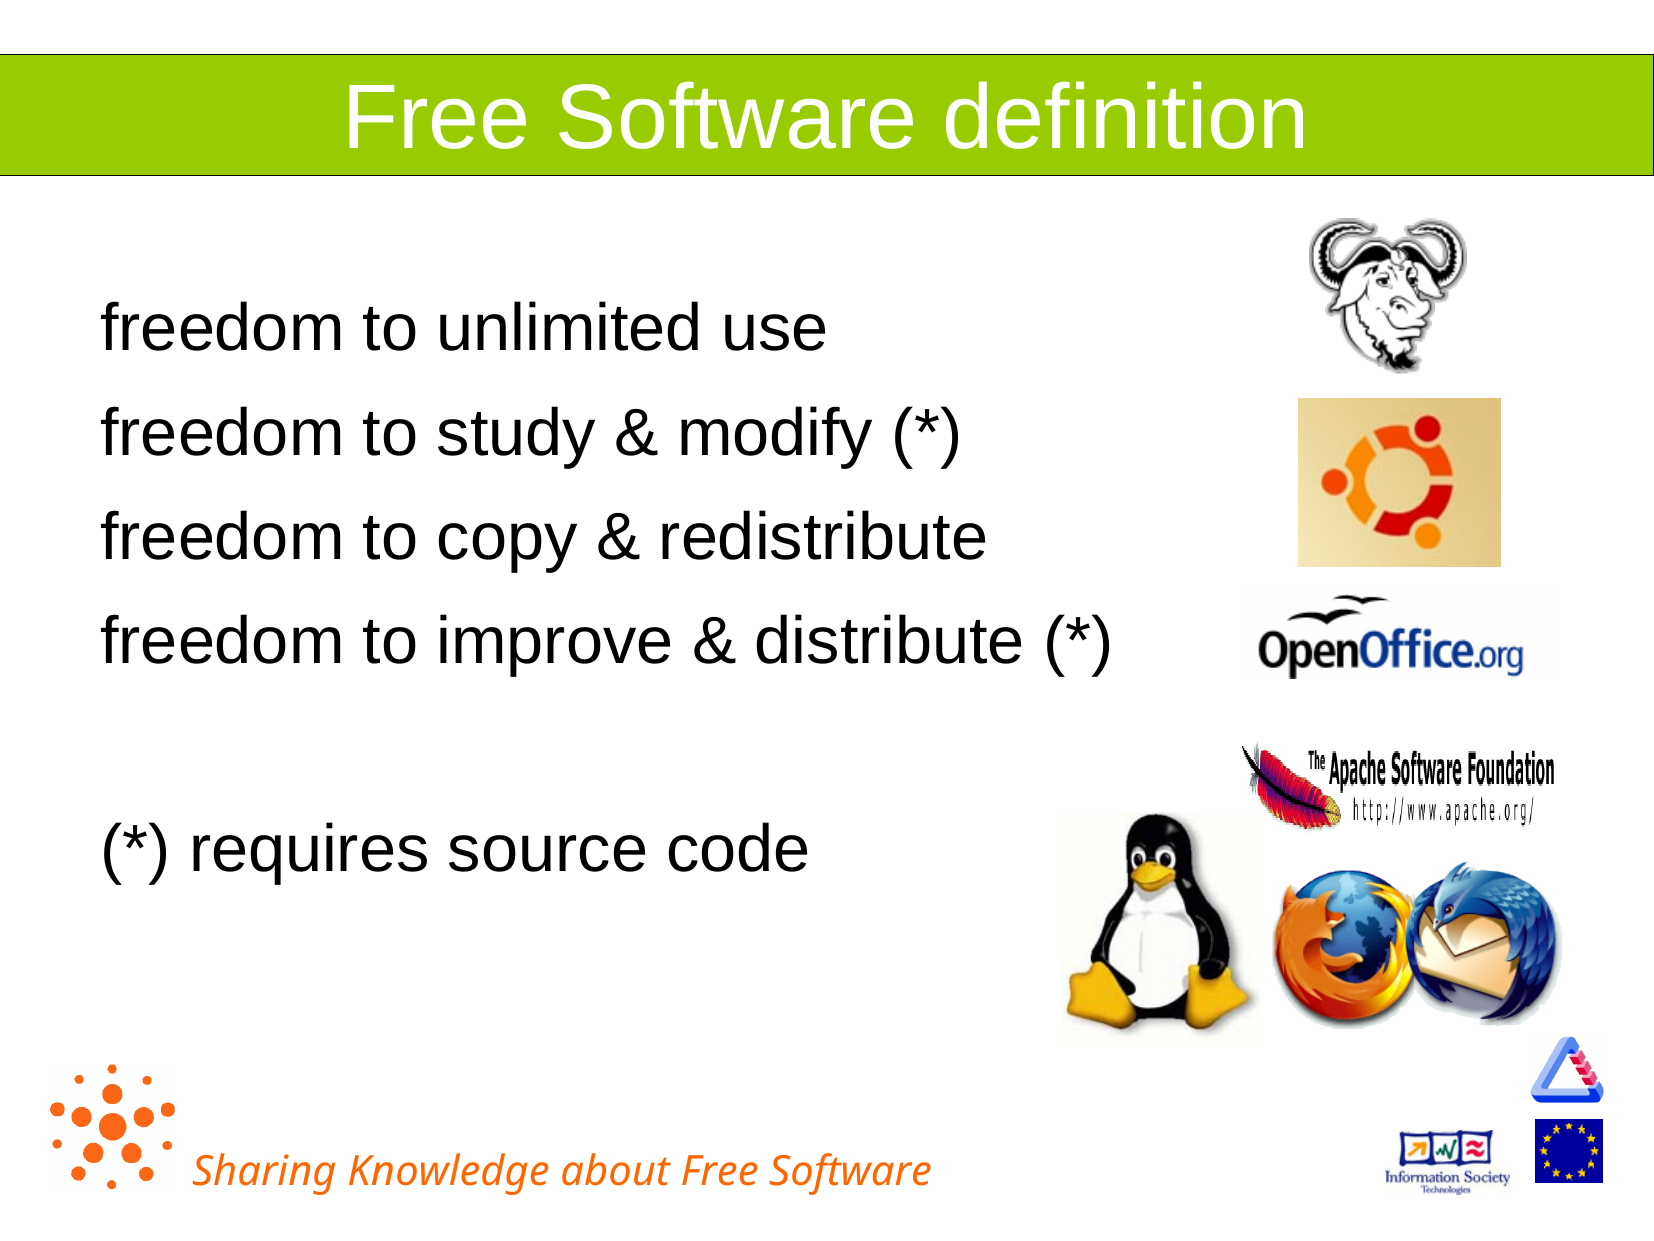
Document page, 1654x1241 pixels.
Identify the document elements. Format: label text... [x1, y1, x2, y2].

picture [1571, 1036, 1604, 1104]
list freedom to unlimited use freedom to study & modify (*) freedom to copy & redistribute freedom to improve & distribute (*) (*) requires source code [82, 290, 1571, 1109]
picture [1242, 588, 1555, 680]
picture [1062, 741, 1573, 1049]
picture [1309, 214, 1467, 380]
picture [1385, 1130, 1510, 1195]
picture [50, 1064, 175, 1189]
picture [1535, 1119, 1603, 1183]
title Free Software definition [82, 59, 1571, 174]
picture [1298, 398, 1501, 567]
